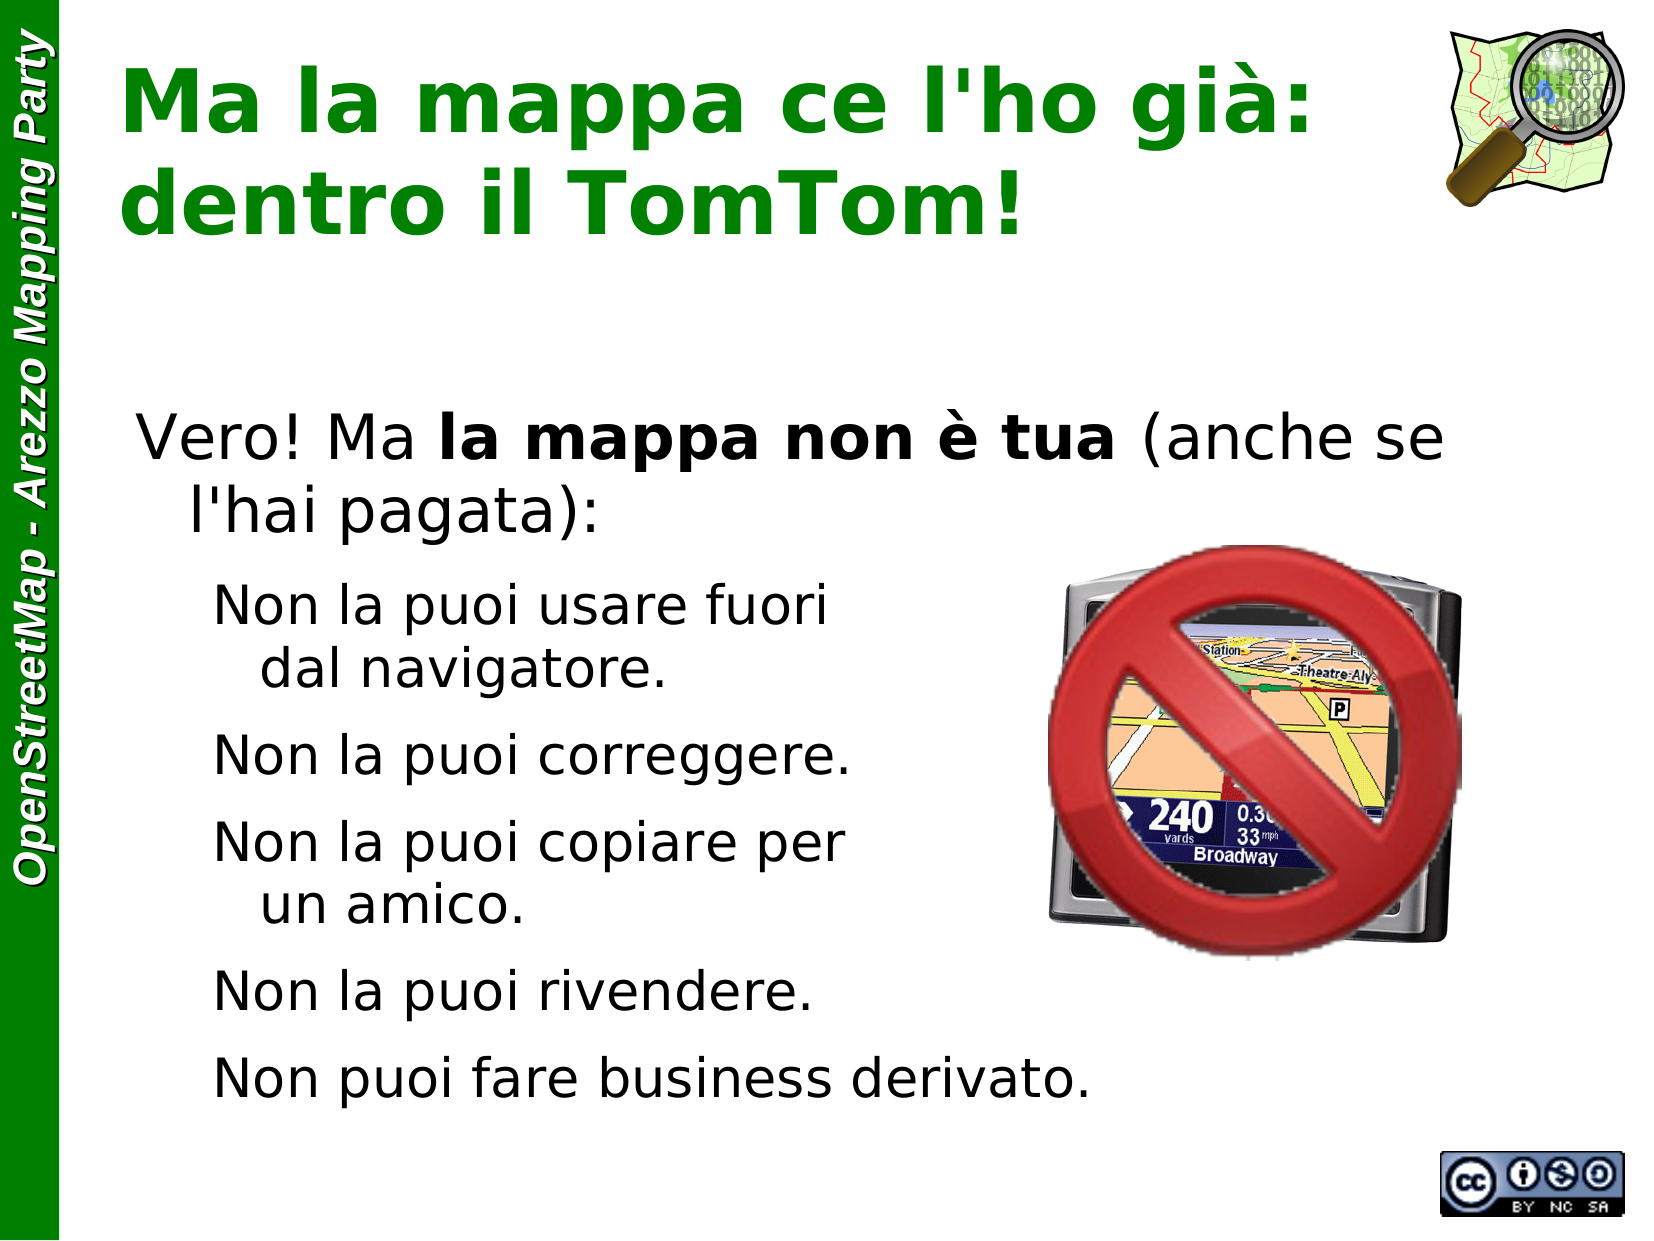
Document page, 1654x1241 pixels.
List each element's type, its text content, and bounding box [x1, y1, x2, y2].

title Ma la mappa ce l'ho già: dentro il TomTom! [118, 50, 1394, 255]
picture [1048, 545, 1462, 961]
list Vero! Ma la mappa non è tua (anche se l'hai pagata): Non la puoi usare fuori dal navigatore. Non la puoi correggere. Non la puoi copiare per un amico. Non la puoi rivendere. Non puoi fare business derivato. [118, 401, 1571, 1112]
picture [1440, 1151, 1625, 1217]
picture [1446, 29, 1625, 207]
